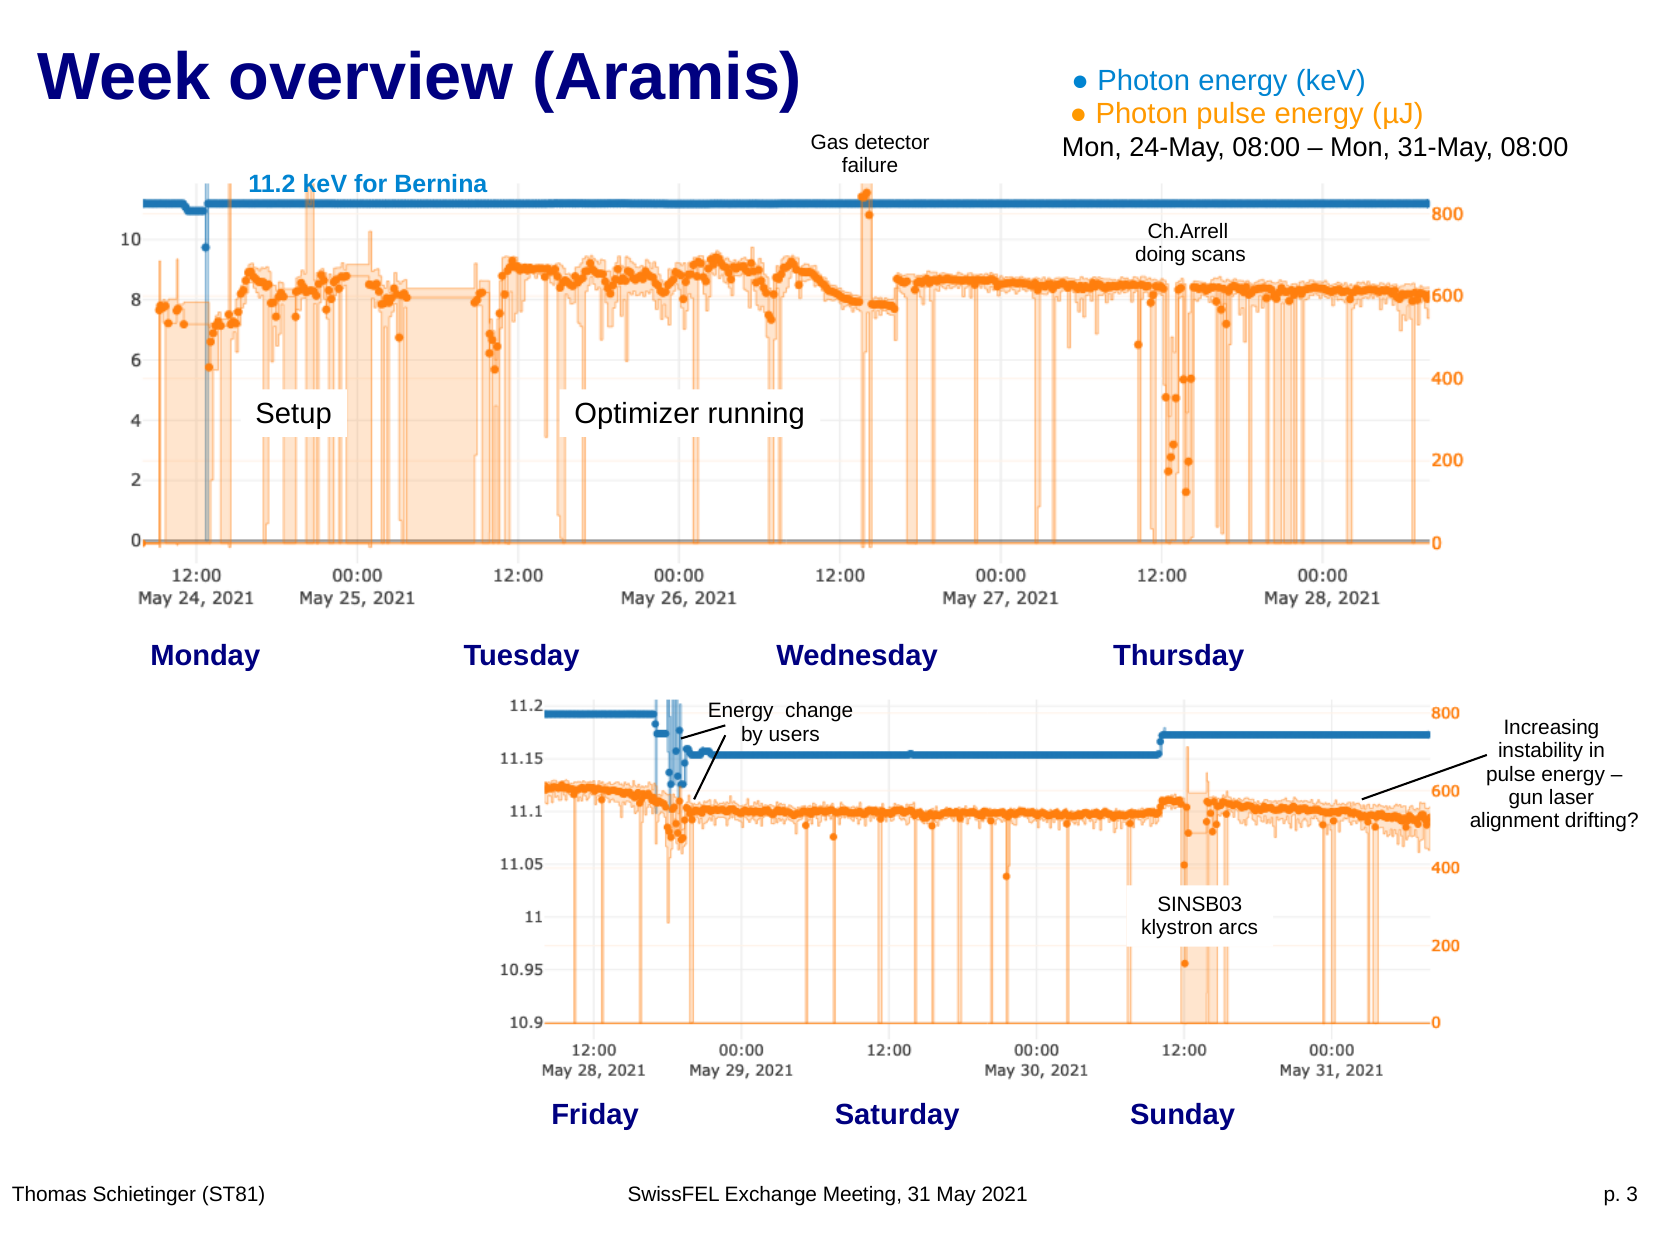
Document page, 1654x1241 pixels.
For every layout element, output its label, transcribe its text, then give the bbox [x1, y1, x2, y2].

text_box Tuesday [448, 631, 595, 680]
text_box Thursday [1098, 631, 1260, 680]
title Week overview (Aramis) [37, 7, 1276, 147]
text_box Monday [135, 631, 277, 680]
text_box Gas detector failure [795, 123, 945, 185]
text_box Setup [240, 389, 347, 437]
text_box Wednesday [761, 631, 953, 680]
text_box Friday [536, 1090, 689, 1139]
text_box Optimizer running [559, 389, 821, 437]
text_box Energy change by users [693, 691, 868, 753]
text_box 11.2 keV for Bernina [233, 162, 504, 206]
picture [452, 690, 1492, 1089]
picture [89, 152, 1491, 631]
text_box Saturday [819, 1090, 975, 1139]
text_box Ch.Arrell doing scans [1120, 212, 1261, 274]
text_box SINSB03 klystron arcs [1126, 885, 1274, 947]
text_box Increasing instability in pulse energy – gun laser alignment drifting? [1455, 708, 1654, 840]
text_box Sunday [1115, 1090, 1267, 1139]
text_box ● Photon energy (keV) ● Photon pulse energy (µJ) Mon, 24-May, 08:00 – Mon, 31-May, 08:00 [1047, 51, 1624, 210]
